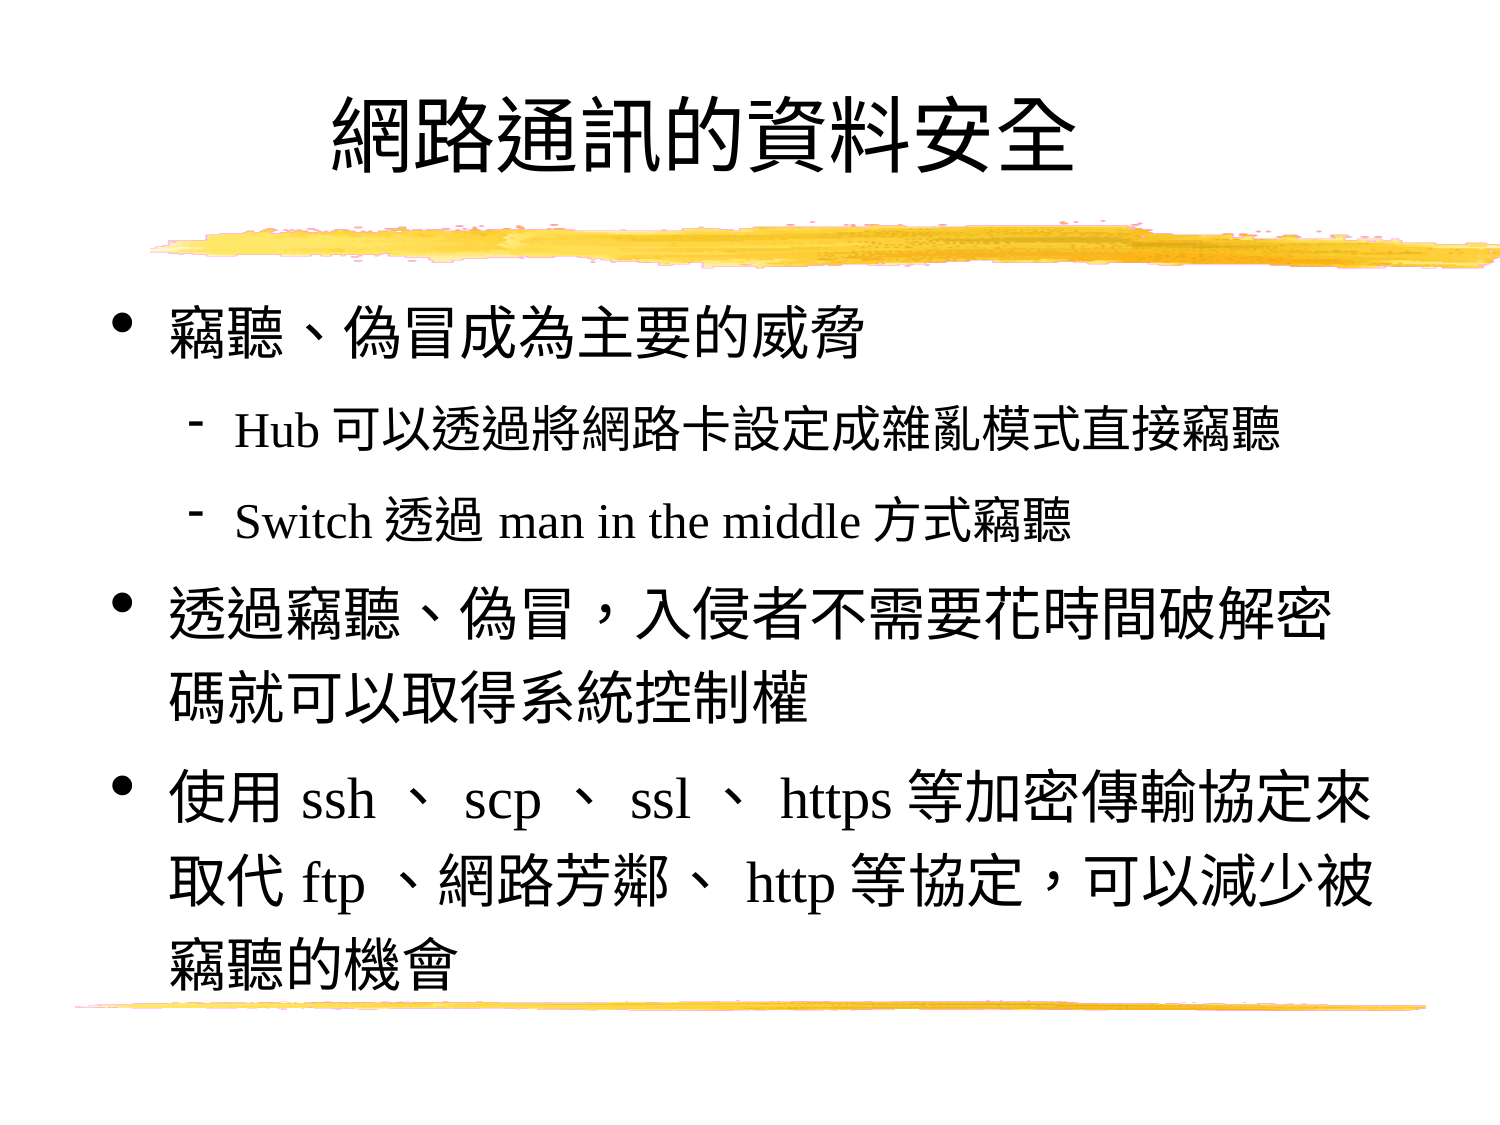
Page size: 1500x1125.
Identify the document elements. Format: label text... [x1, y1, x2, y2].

title 網路通訊的資料安全 [66, 30, 1342, 231]
picture [150, 215, 1500, 279]
list 竊聽、偽冒成為主要的威脅 Hub可以透過將網路卡設定成雜亂模式直接竊聽 Switch透過man in the middle方式竊聽 透過竊聽、偽冒，入侵者不需要花時間破解密碼就可以取得系統控制權 使用ssh、scp、ssl、https等加密傳輸協定來取代ftp、網路芳鄰、http等協定，可以減少被竊聽的機會 [112, 287, 1388, 963]
picture [75, 999, 1426, 1013]
